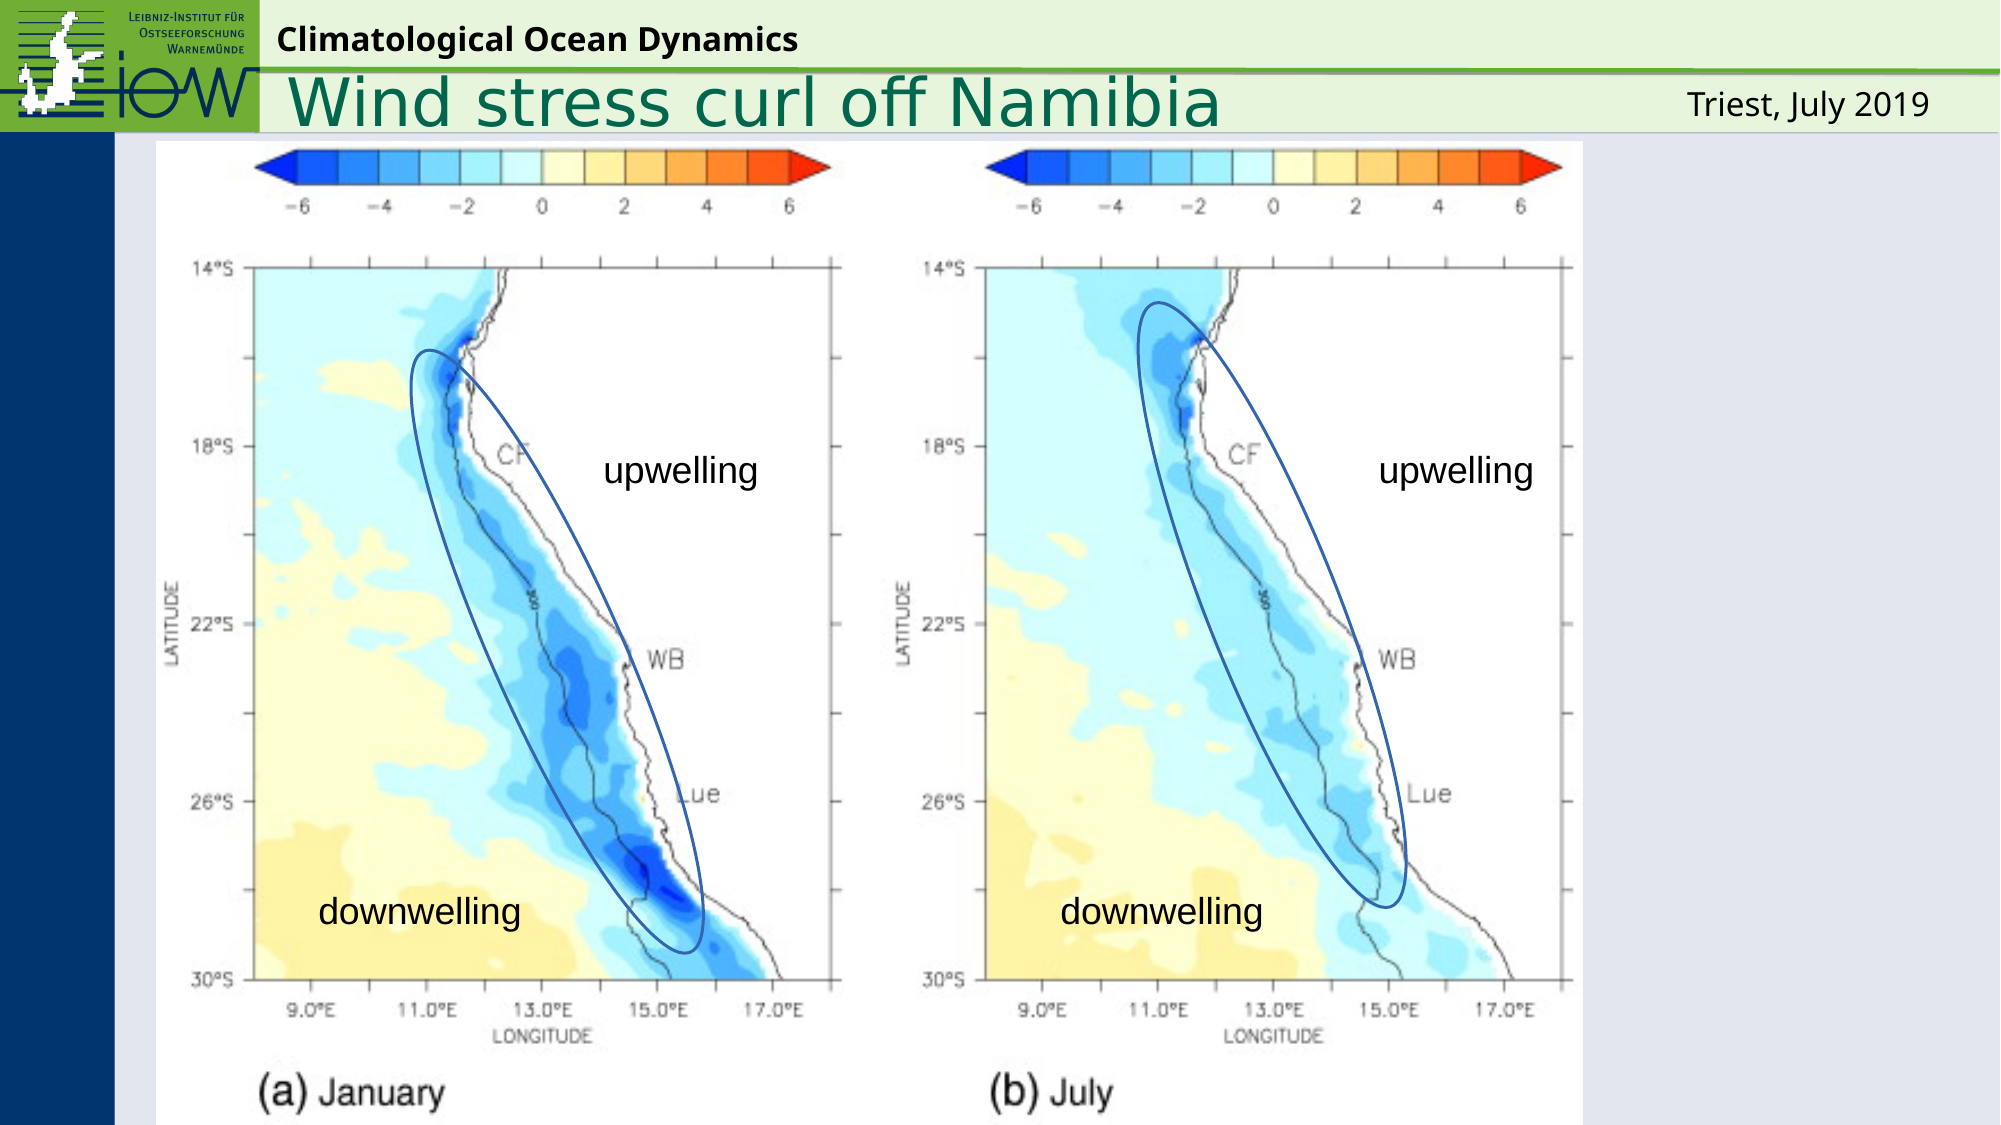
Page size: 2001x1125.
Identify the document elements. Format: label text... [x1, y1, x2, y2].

text_box downwelling [1010, 879, 1270, 949]
text_box upwelling [553, 438, 760, 508]
picture [0, 10, 260, 118]
text_box Wind stress curl off Namibia [76, 51, 1427, 157]
text_box downwelling [268, 879, 528, 949]
picture [156, 141, 1583, 1125]
text_box upwelling [1328, 438, 1536, 508]
